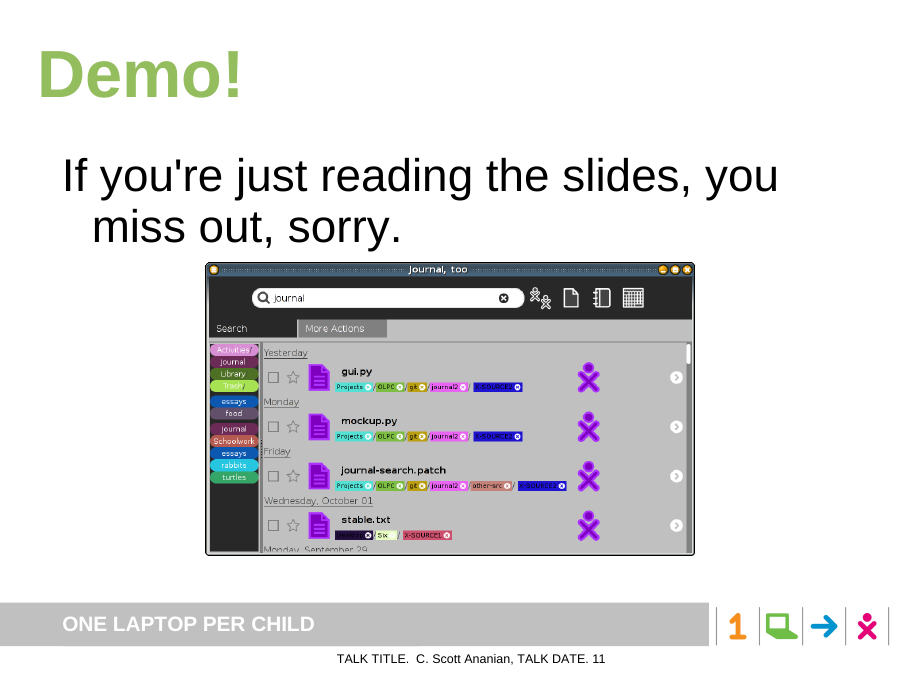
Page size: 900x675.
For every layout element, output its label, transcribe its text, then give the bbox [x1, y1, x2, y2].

title Demo! [37, 37, 856, 211]
list If you're just reading the slides, you miss out, sorry. [61, 150, 844, 675]
picture [205, 262, 695, 556]
picture [844, 598, 898, 655]
